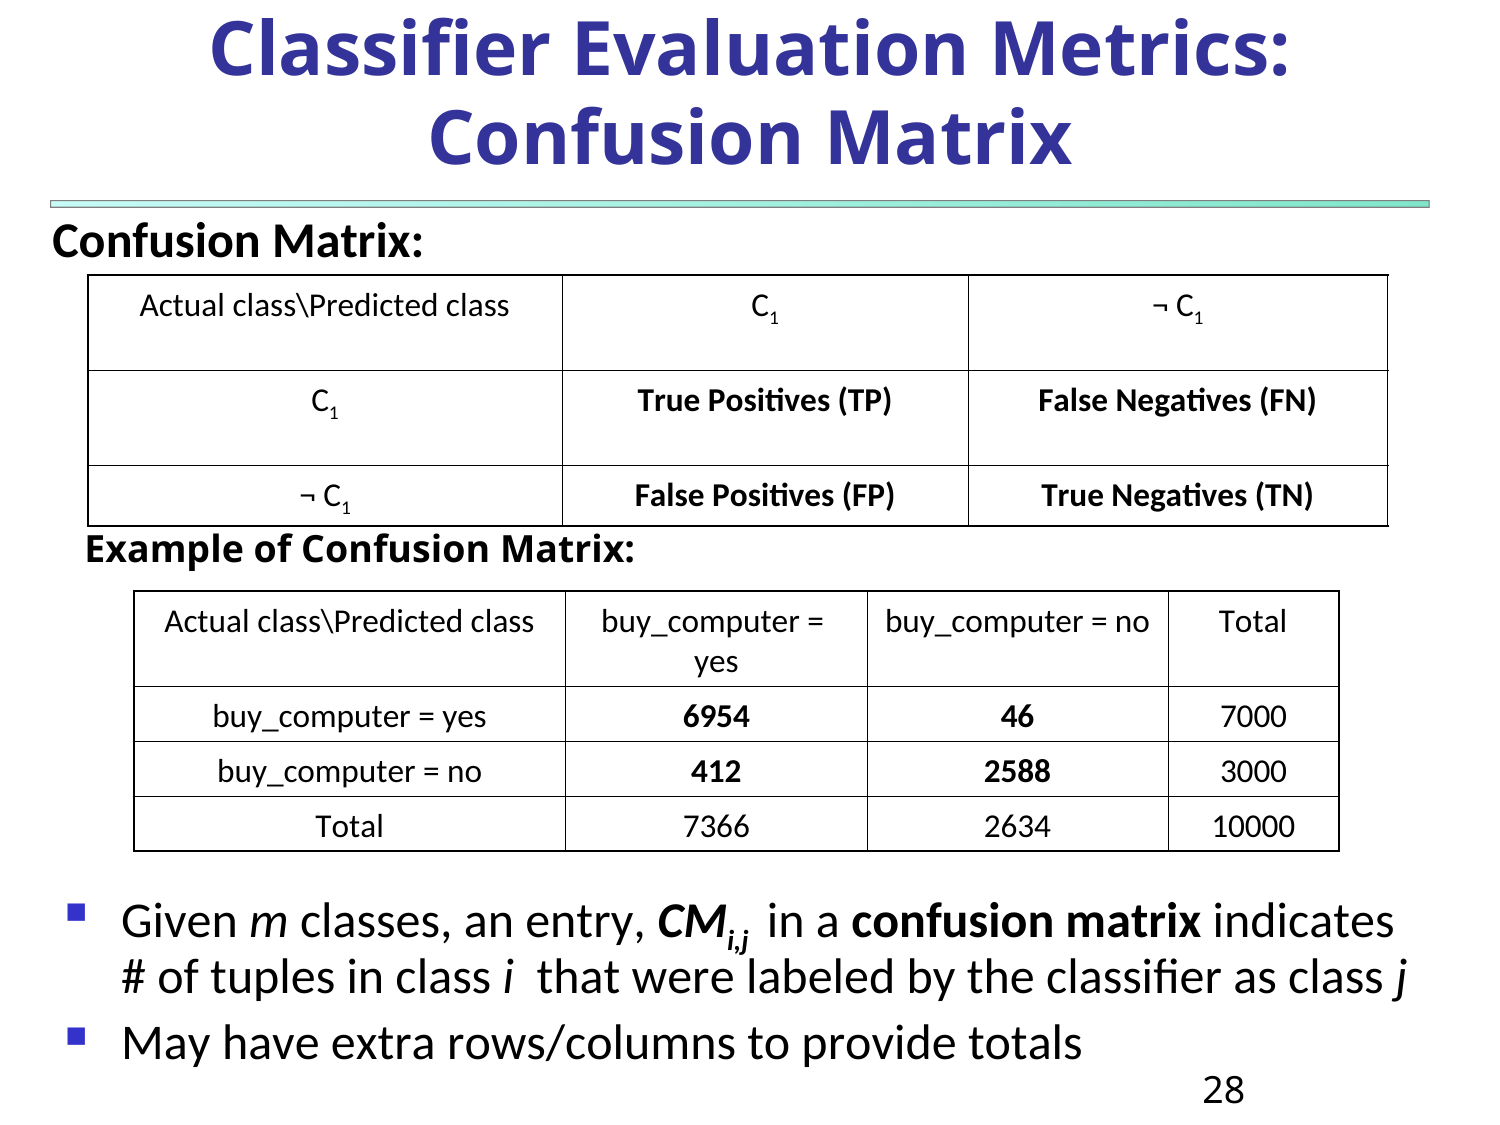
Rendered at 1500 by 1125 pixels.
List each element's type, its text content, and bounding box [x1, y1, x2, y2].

table_cell 46 [868, 687, 1168, 741]
text_box Example of Confusion Matrix: [69, 516, 651, 578]
text_box Confusion Matrix: [37, 199, 691, 276]
table_cell 7000 [1169, 687, 1338, 741]
table_cell buy_computer = yes [135, 687, 565, 741]
table_cell 2634 [868, 797, 1168, 850]
table_cell 2588 [868, 742, 1168, 796]
table_header buy_computer = yes [566, 592, 867, 686]
text_box <number> [1187, 1062, 1500, 1125]
table_cell 10000 [1169, 797, 1338, 850]
table_cell 7366 [566, 797, 867, 850]
table_cell 6954 [566, 687, 867, 741]
table_header Actual class\Predicted class [135, 592, 565, 686]
table_header Total [1169, 592, 1338, 686]
table_cell False Positives (FP) [563, 466, 968, 525]
table_cell True Positives (TP) [563, 371, 968, 465]
table_header C1 [563, 276, 968, 370]
table_cell False Negatives (FN) [969, 371, 1387, 465]
table_cell True Negatives (TN) [969, 466, 1387, 525]
table_cell 412 [566, 742, 867, 796]
table_cell C1 [89, 371, 562, 465]
table_cell buy_computer = no [135, 742, 565, 796]
table_cell ¬ C1 [89, 466, 562, 516]
table_cell Total [135, 797, 565, 850]
list Given m classes, an entry, CMi,j in a confusion matrix indicates # of tuples in class i that were labeled by the classifier as class j May have extra rows/columns to provide totals [49, 881, 1438, 1125]
table_cell 3000 [1169, 742, 1338, 796]
table_header buy_computer = no [868, 592, 1168, 686]
table_header Actual class\Predicted class [89, 276, 562, 370]
title Classifier Evaluation Metrics: Confusion Matrix [0, 0, 1500, 188]
table_header ¬ C1 [969, 276, 1387, 370]
